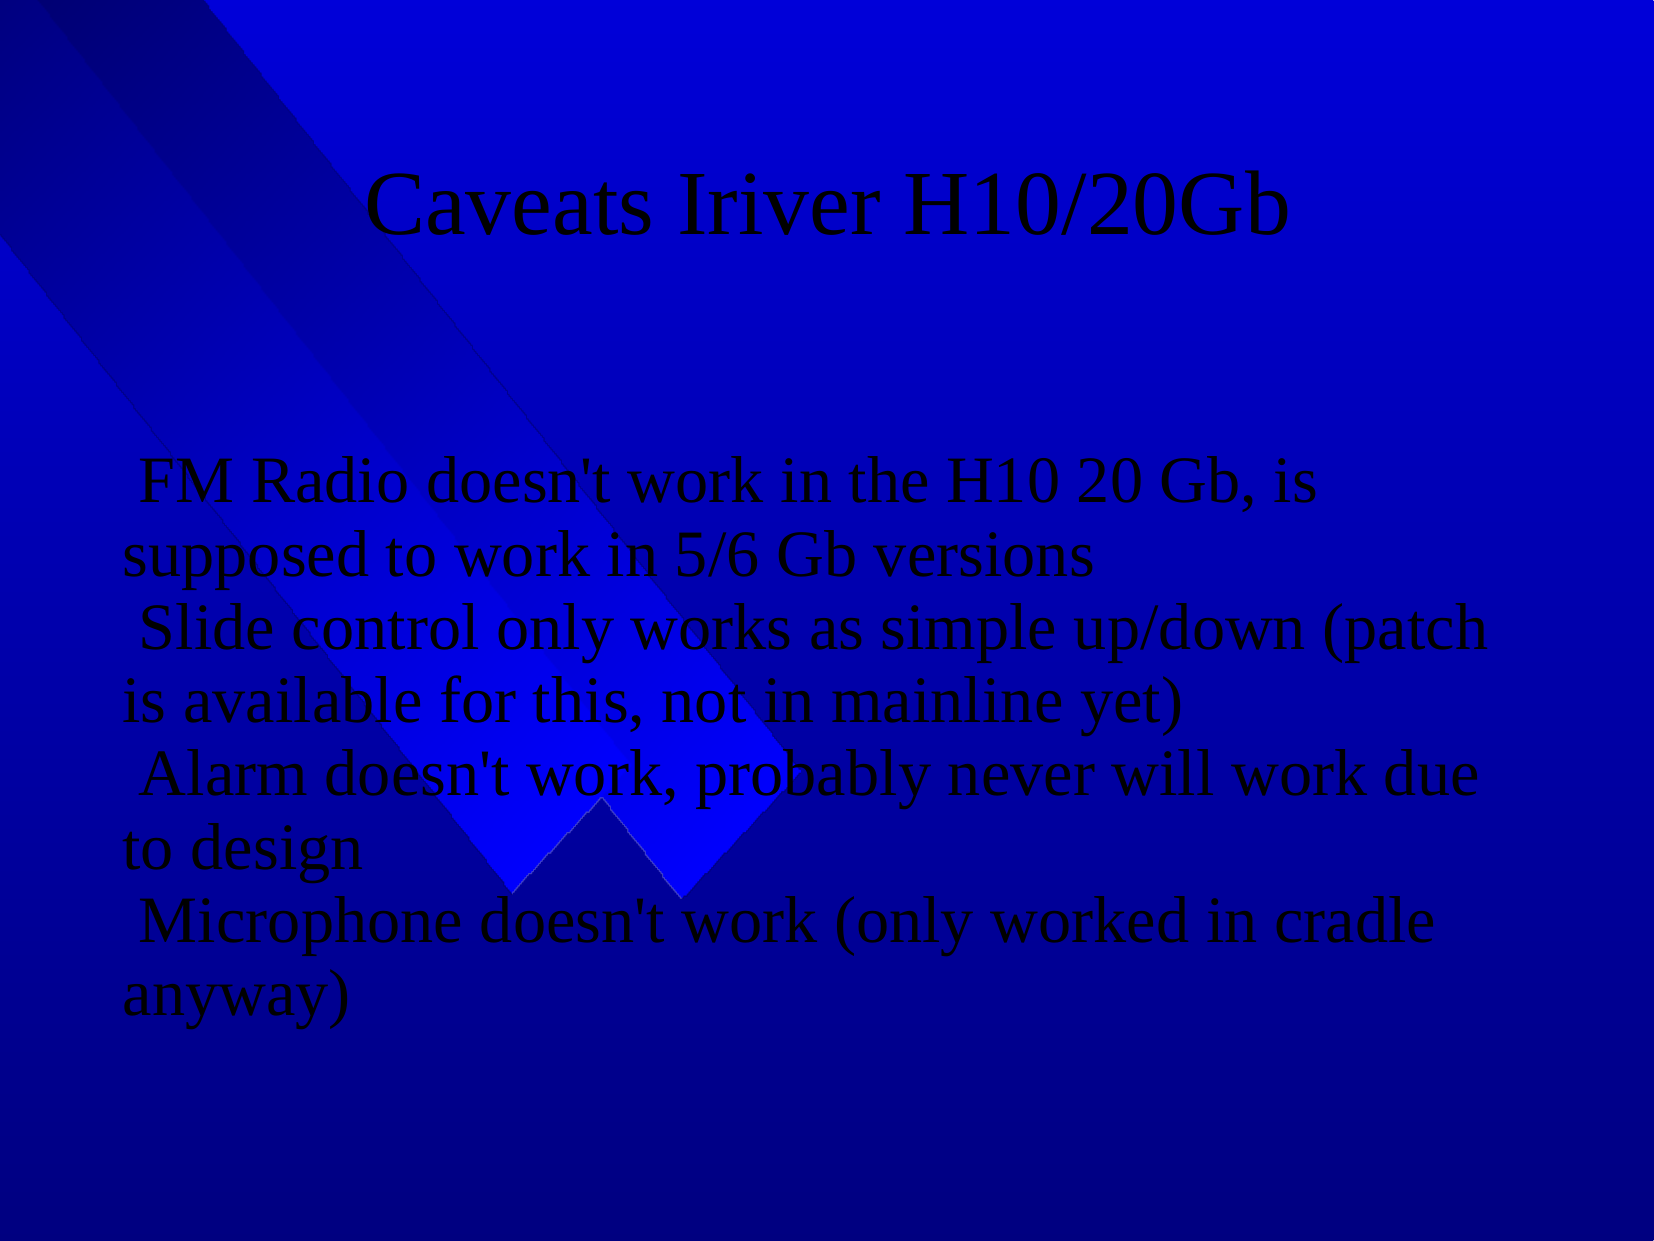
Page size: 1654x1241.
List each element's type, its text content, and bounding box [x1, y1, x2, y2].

title Caveats Iriver H10/20Gb [122, 99, 1535, 307]
subtitle FM Radio doesn't work in the H10 20 Gb, is supposed to work in 5/6 Gb versions Slide control only works as simple up/down (patch is available for this, not in mainline yet) Alarm doesn't work, probably never will work due to design Microphone doesn't work (only worked in cradle anyway) [122, 346, 1535, 1128]
